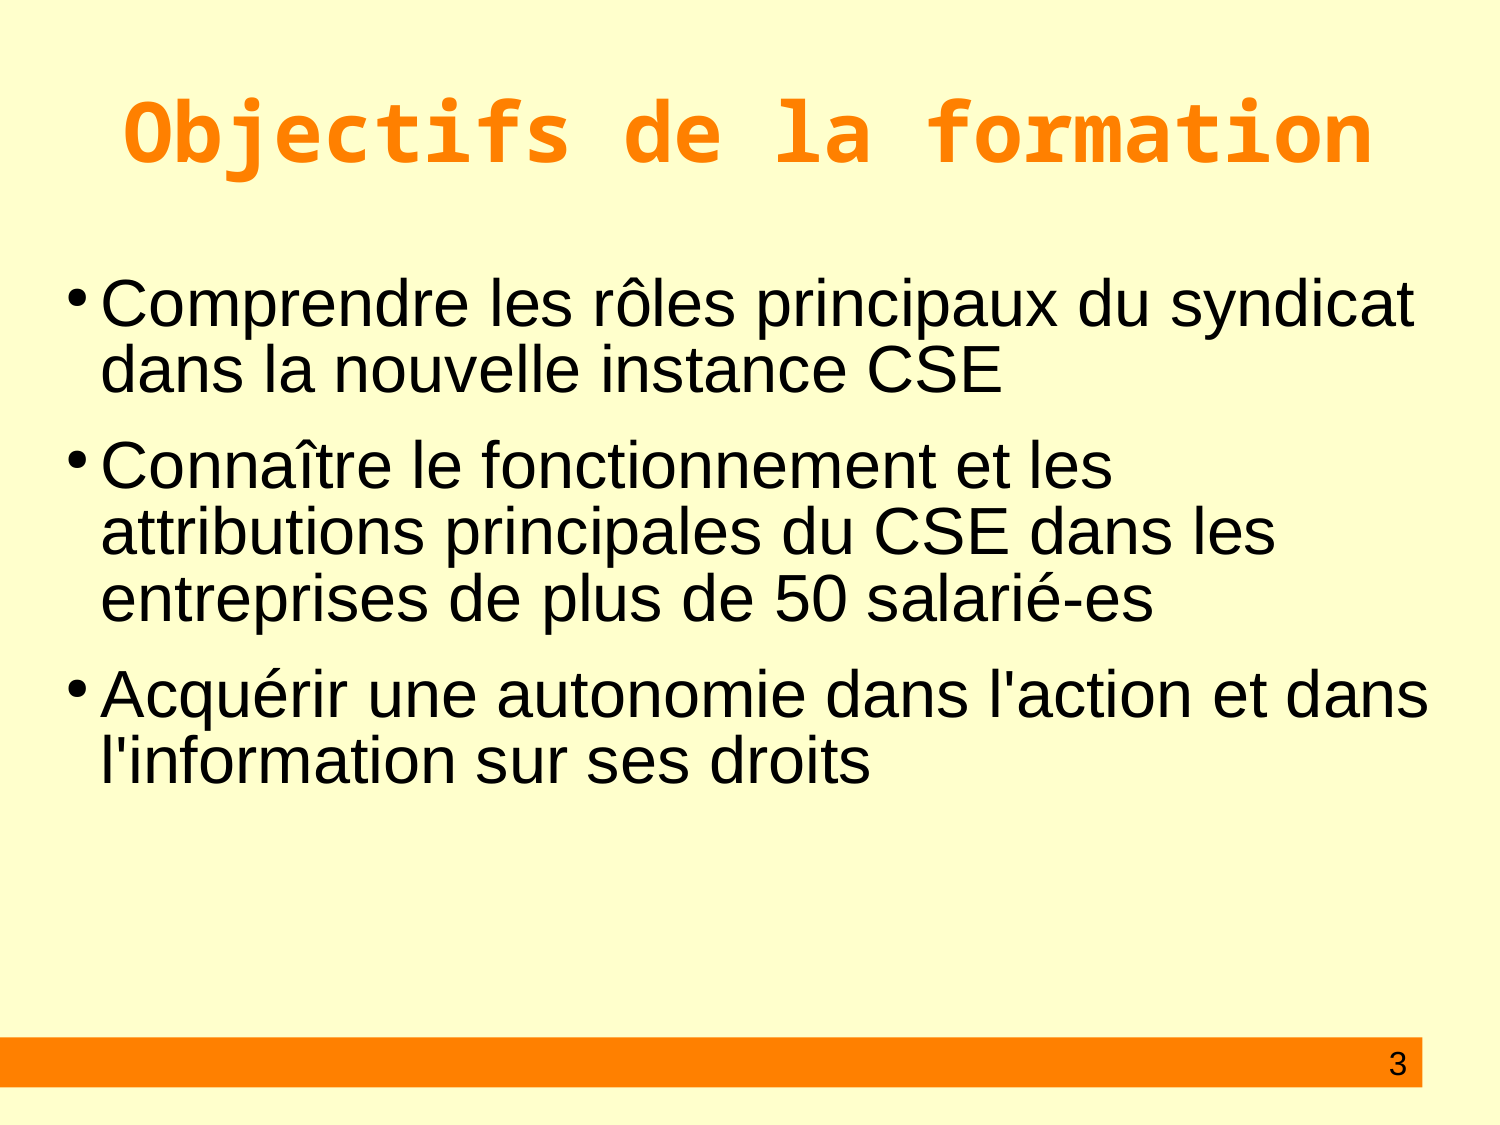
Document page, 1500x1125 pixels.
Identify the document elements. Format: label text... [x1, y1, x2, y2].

text_box <numéro> [0, 1037, 1423, 1088]
list Comprendre les rôles principaux du syndicat dans la nouvelle instance CSE Connaître le fonctionnement et les attributions principales du CSE dans les entreprises de plus de 50 salarié-es Acquérir une autonomie dans l'action et dans l'information sur ses droits [50, 265, 1447, 819]
title Objectifs de la formation [74, 20, 1423, 255]
